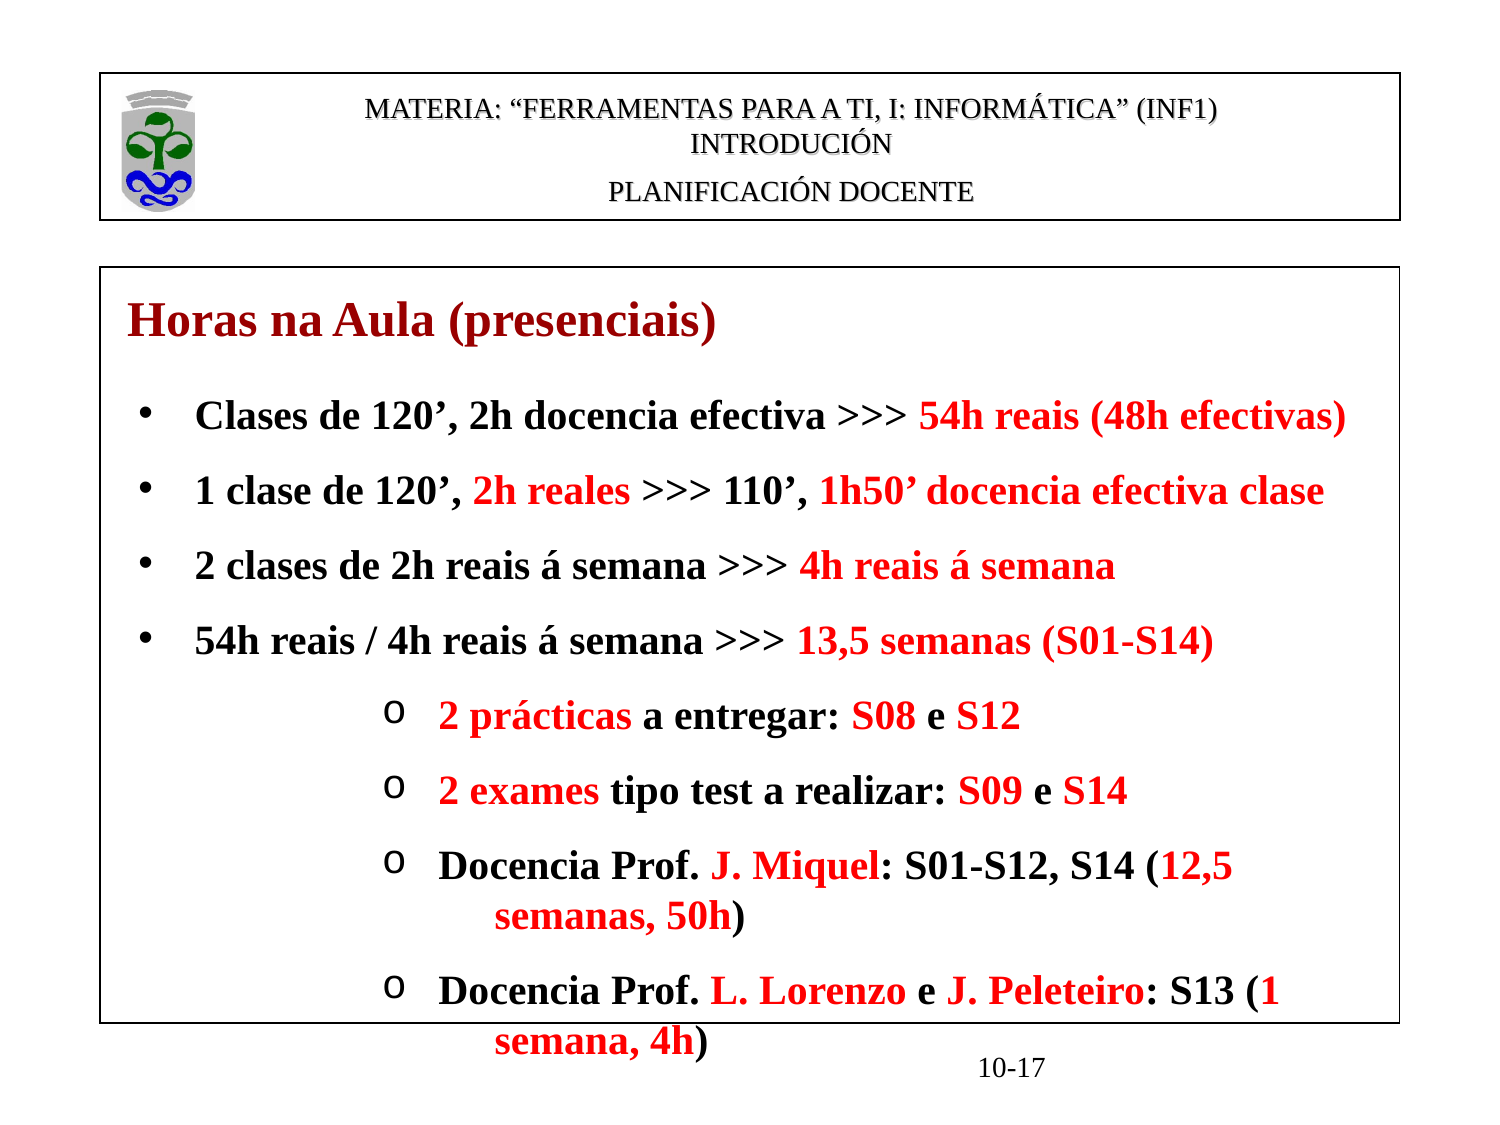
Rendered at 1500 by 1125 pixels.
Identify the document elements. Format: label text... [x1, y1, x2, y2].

text_box 10-17 [962, 1040, 1423, 1083]
text_box PLANIFICACIÓN DOCENTE [147, 172, 1341, 223]
text_box MATERIA: “FERRAMENTAS PARA A TI, I: INFORMÁTICA” (INF1) INTRODUCIÓN PLANIFICACIÓN DOCENTE [206, 81, 1377, 217]
text_box Horas na Aula (presenciais) [112, 278, 1400, 355]
text_box Clases de 120’, 2h docencia efectiva >>> 54h reais (48h efectivas) 1 clase de 120’, 2h reales >>> 110’, 1h50’ docencia efectiva clase 2 clases de 2h reais á semana >>> 4h reais á semana 54h reais / 4h reais á semana >>> 13,5 semanas (S01-S14) 2 prácticas a entregar: S08 e S12 2 exames tipo test a realizar: S09 e S14 Docencia Prof. J. Miquel: S01-S12, S14 (12,5 semanas, 50h) Docencia Prof. L. Lorenzo e J. Peleteiro: S13 (1 semana, 4h) [123, 379, 1400, 976]
